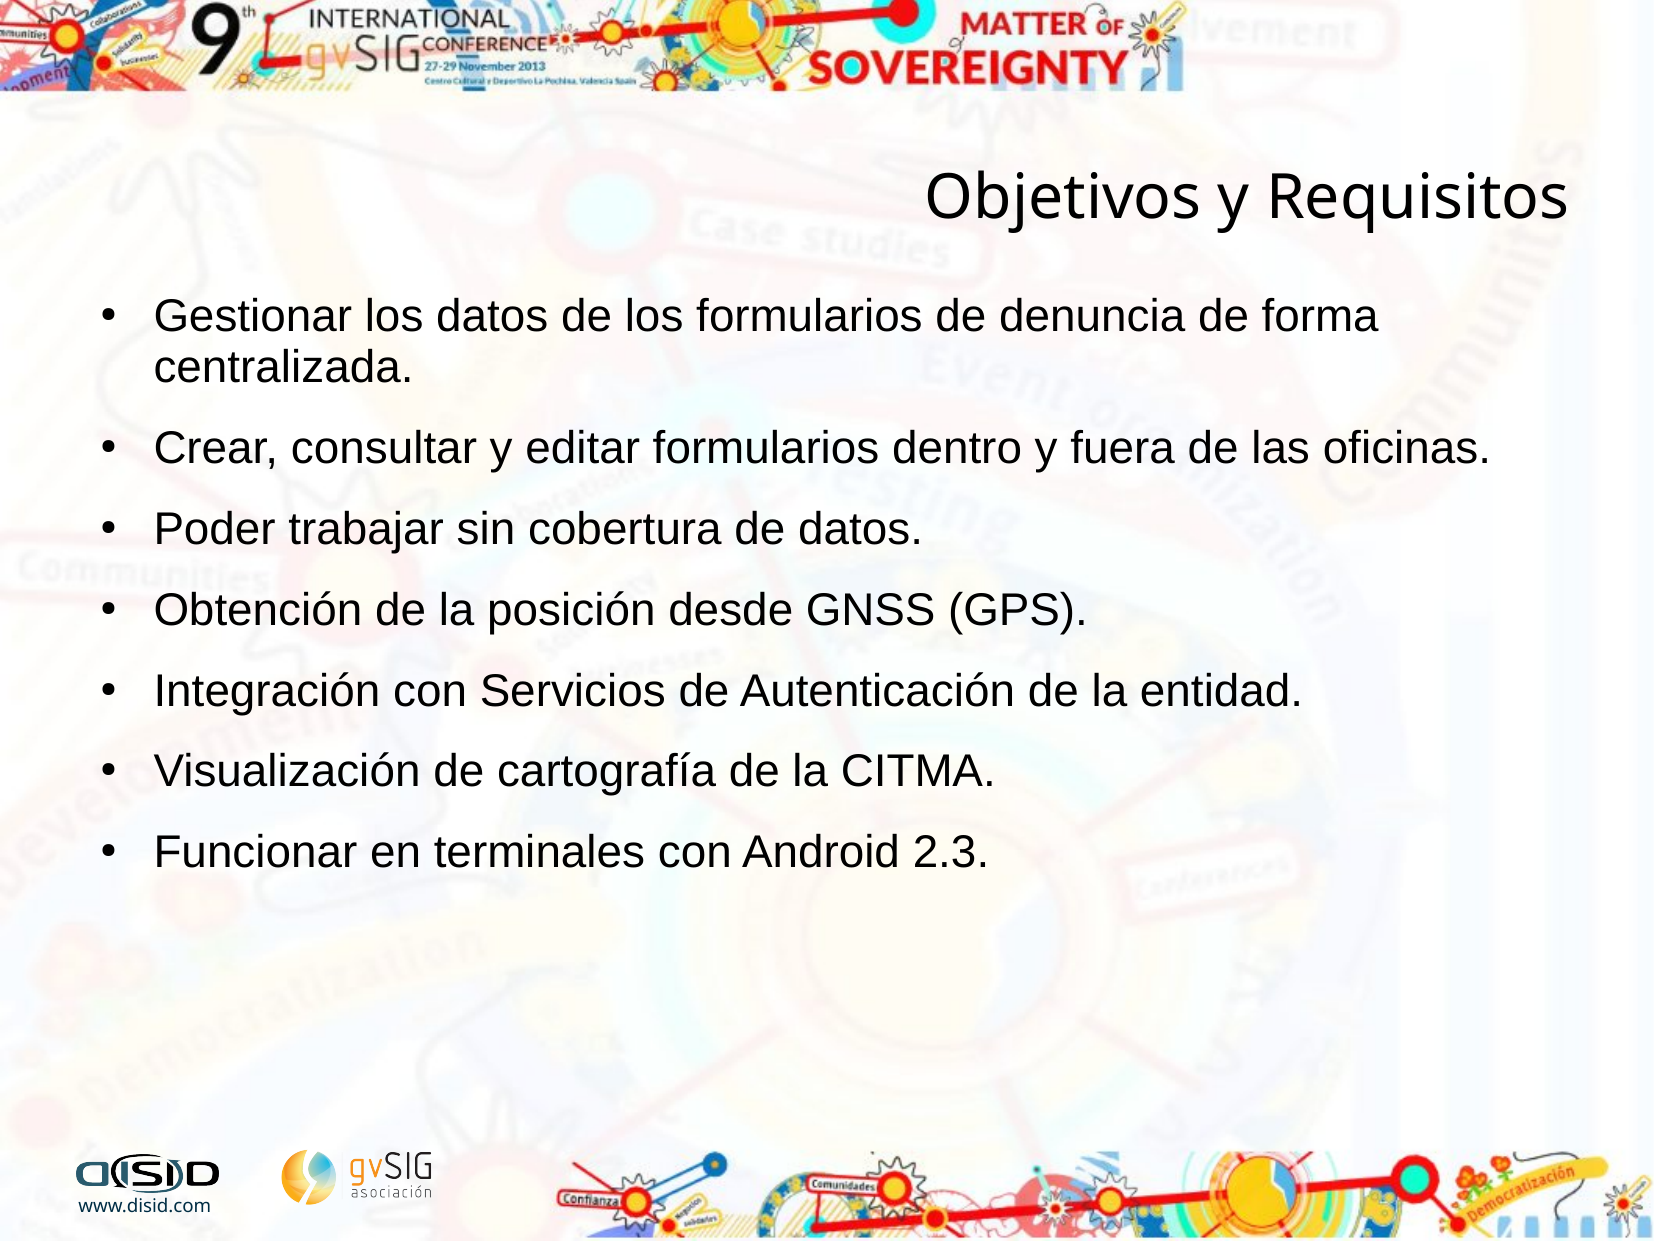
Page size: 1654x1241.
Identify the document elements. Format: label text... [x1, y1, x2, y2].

picture [0, 0, 1654, 1241]
list Gestionar los datos de los formularios de denuncia de forma centralizada. Crear, consultar y editar formularios dentro y fuera de las oficinas. Poder trabajar sin cobertura de datos. Obtención de la posición desde GNSS (GPS). Integración con Servicios de Autenticación de la entidad. Visualización de cartografía de la CITMA. Funcionar en terminales con Android 2.3. [82, 290, 1595, 1010]
title Objetivos y Requisitos [82, 90, 1571, 290]
